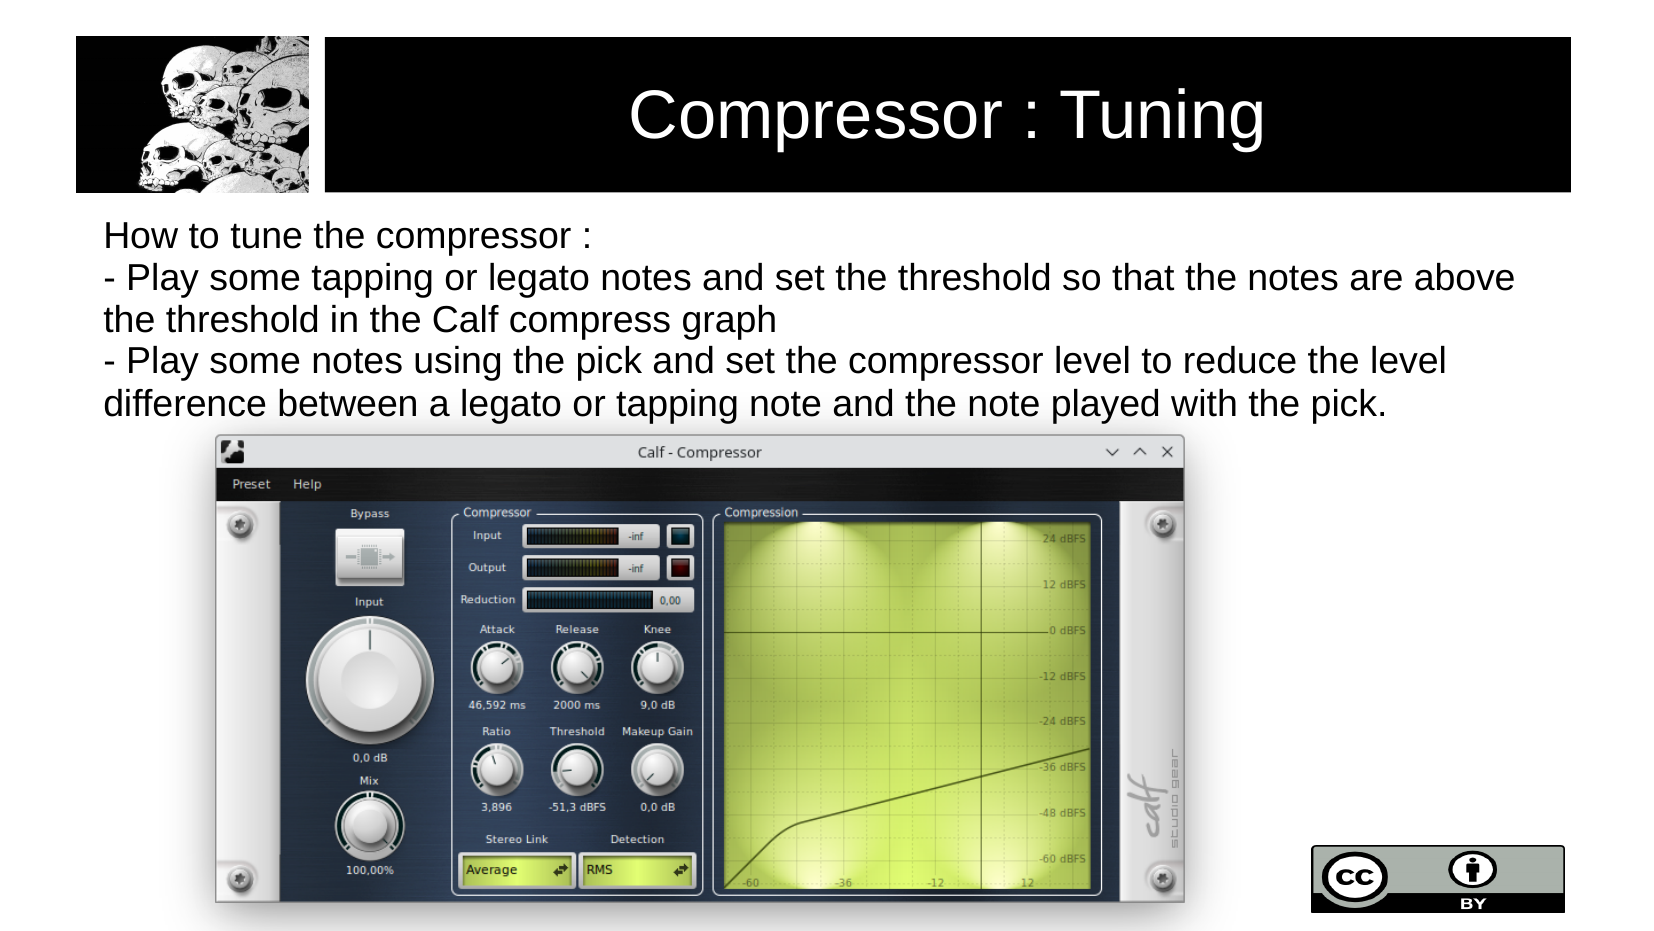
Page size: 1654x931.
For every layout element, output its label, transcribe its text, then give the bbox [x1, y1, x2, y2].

picture [76, 36, 309, 193]
title Compressor : Tuning [324, 37, 1571, 193]
picture [142, 375, 1258, 931]
text_box How to tune the compressor : - Play some tapping or legato notes and set the threshold so that the notes are above the threshold in the Calf compress graph - Play some notes using the pick and set the compressor level to reduce the level difference between a legato or tapping note and the note played with the pick. [88, 206, 1565, 432]
picture [1311, 845, 1565, 913]
